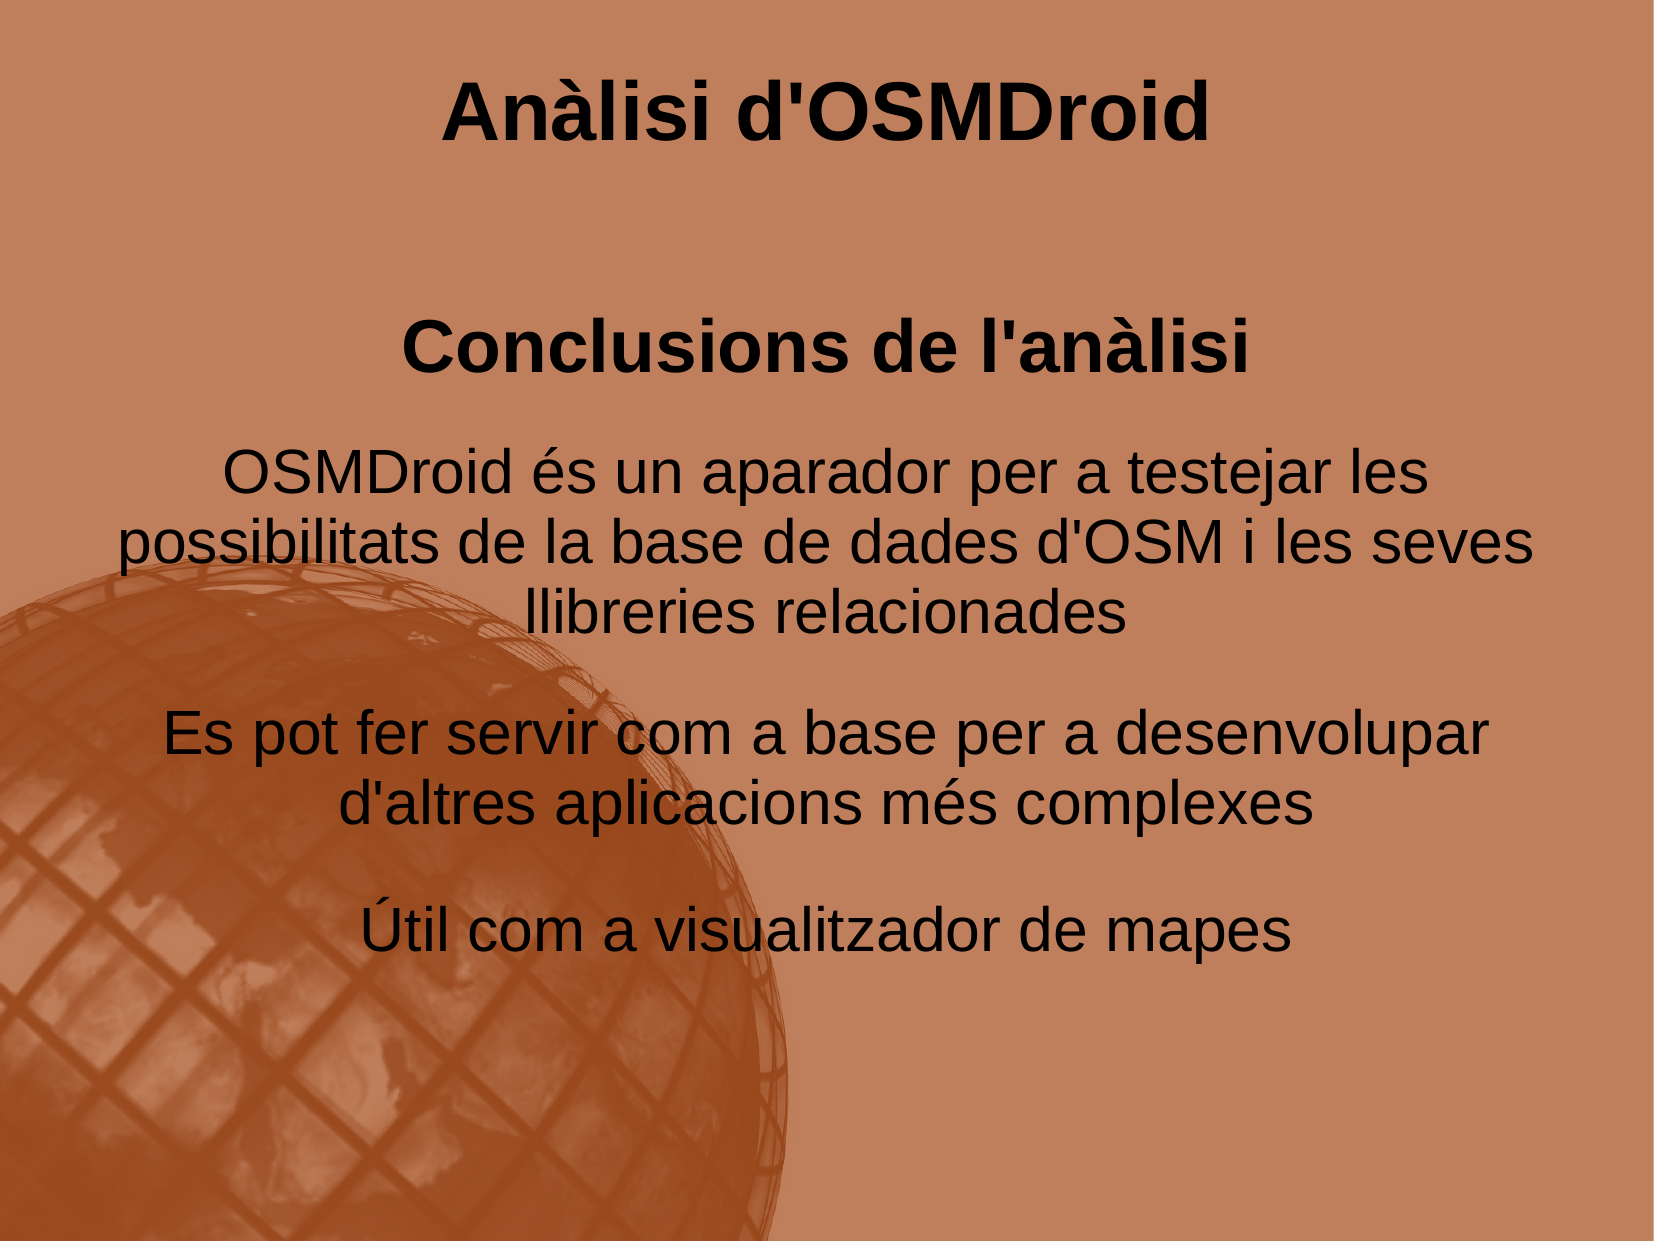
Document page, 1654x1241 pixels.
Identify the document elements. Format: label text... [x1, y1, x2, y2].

title Conclusions de l'anàlisi [82, 242, 1571, 437]
title Anàlisi d'OSMDroid [82, 8, 1571, 216]
title OSMDroid és un aparador per a testejar les possibilitats de la base de dades d'OSM i les seves llibreries relacionades [82, 437, 1571, 647]
title Útil com a visualitzador de mapes [82, 826, 1571, 1034]
picture [0, 0, 1654, 1241]
title Es pot fer servir com a base per a desenvolupar d'altres aplicacions més complexes [82, 664, 1571, 826]
